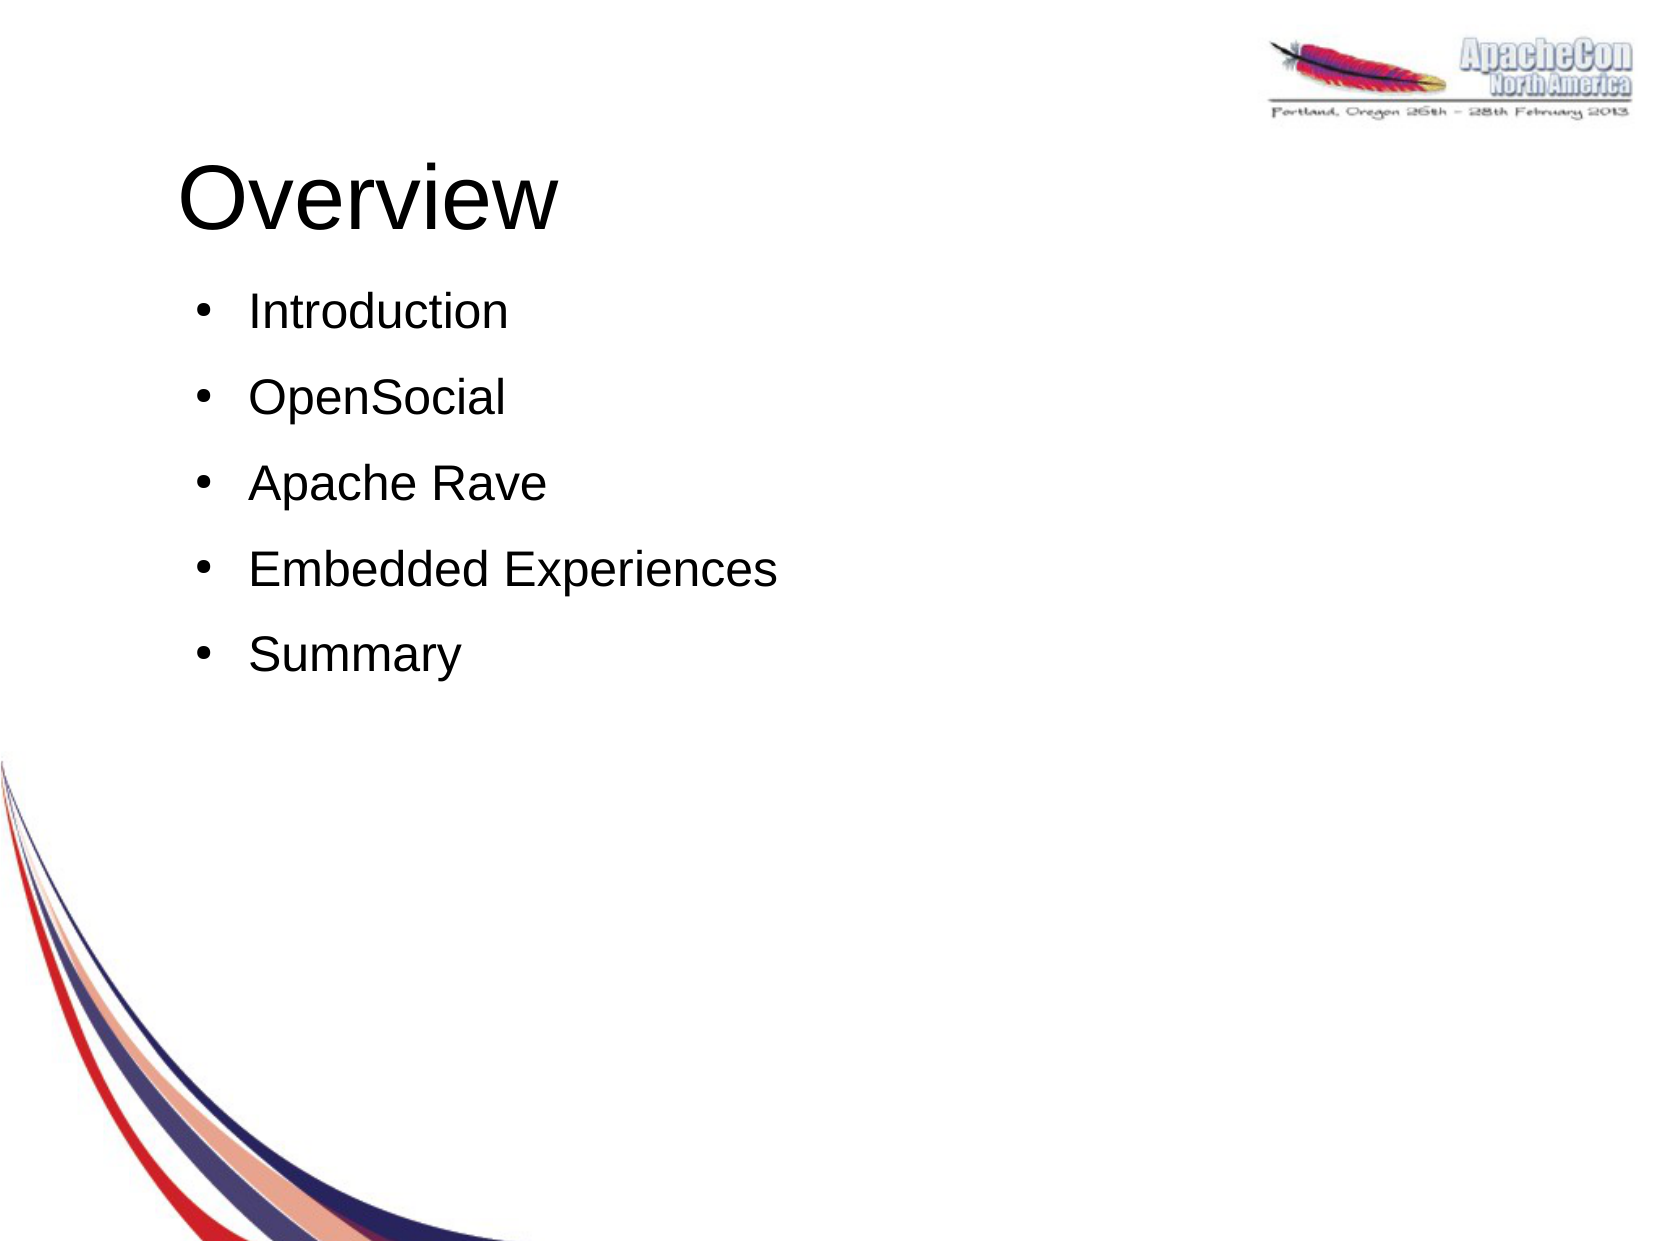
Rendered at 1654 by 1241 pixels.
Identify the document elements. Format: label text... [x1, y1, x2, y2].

picture [0, 0, 1654, 1241]
list Introduction OpenSocial Apache Rave Embedded Experiences Summary [177, 283, 1536, 1004]
title Overview [177, 146, 1536, 250]
